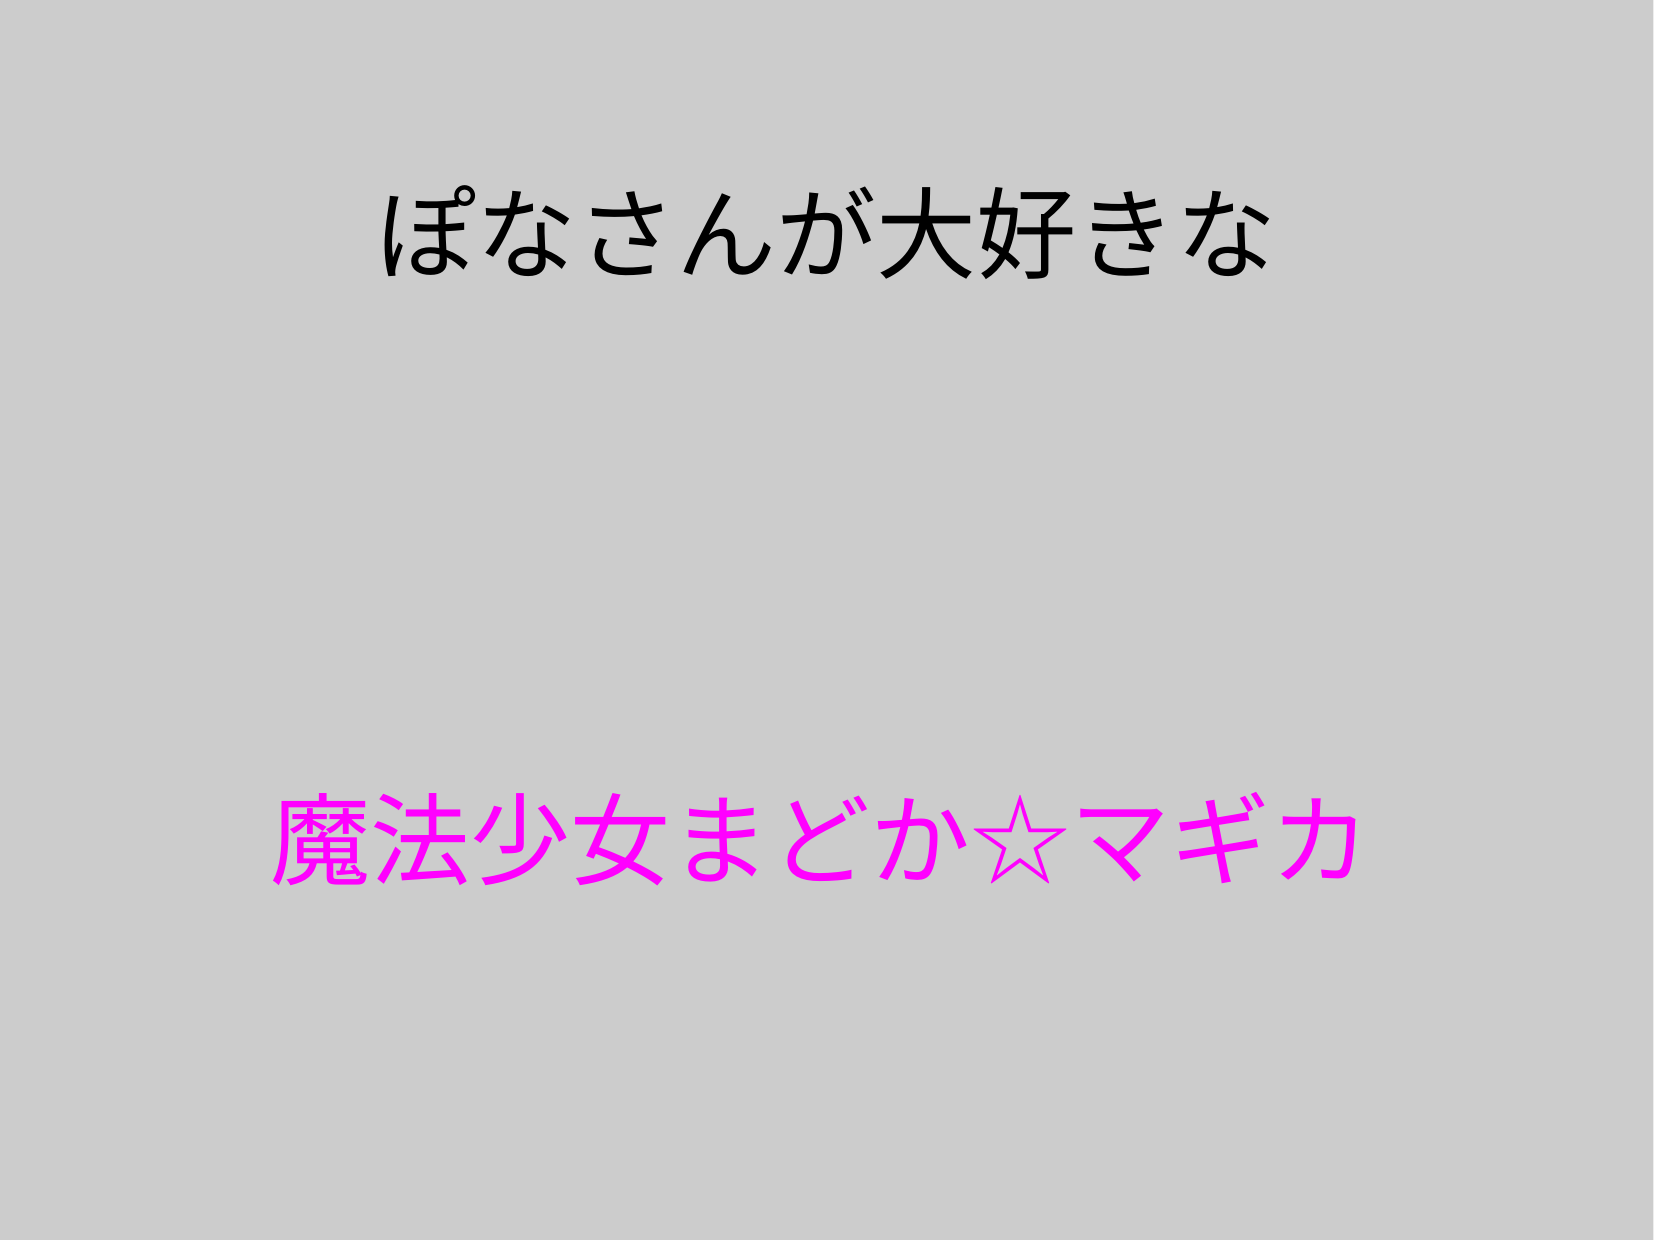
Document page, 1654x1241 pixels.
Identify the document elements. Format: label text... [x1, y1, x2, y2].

subtitle ぽなさんが大好きな [82, 88, 1571, 591]
title 魔法少女まどか☆マギカ [76, 738, 1565, 931]
